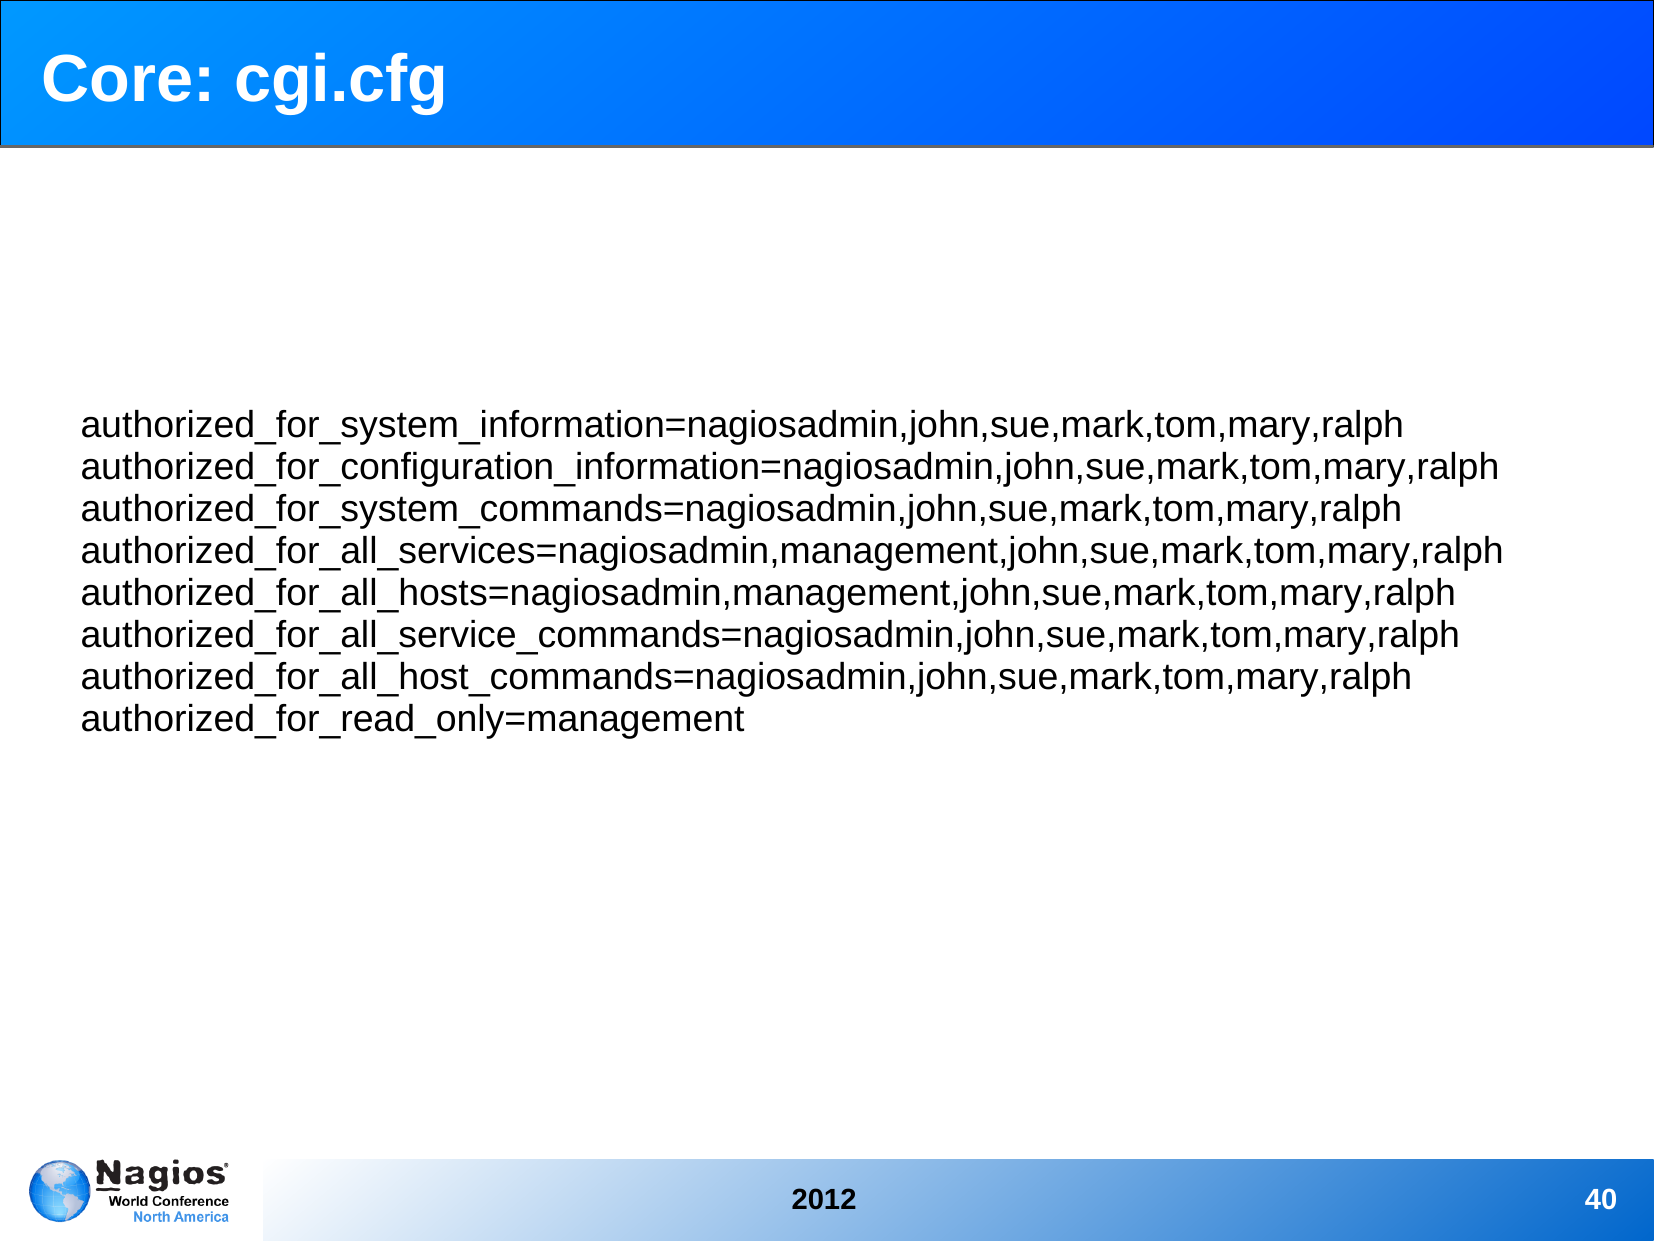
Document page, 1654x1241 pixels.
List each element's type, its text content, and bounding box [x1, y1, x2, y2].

picture [29, 1159, 229, 1235]
title Core: cgi.cfg [41, 29, 1248, 127]
subtitle authorized_for_system_information=nagiosadmin,john,sue,mark,tom,mary,ralph authorized_for_configuration_information=nagiosadmin,john,sue,mark,tom,mary,ralph authorized_for_system_commands=nagiosadmin,john,sue,mark,tom,mary,ralph authorized_for_all_services=nagiosadmin,management,john,sue,mark,tom,mary,ralph authorized_for_all_hosts=nagiosadmin,management,john,sue,mark,tom,mary,ralph authorized_for_all_service_commands=nagiosadmin,john,sue,mark,tom,mary,ralph authorized_for_all_host_commands=nagiosadmin,john,sue,mark,tom,mary,ralph authorized_for_read_only=management [80, 253, 1569, 1072]
